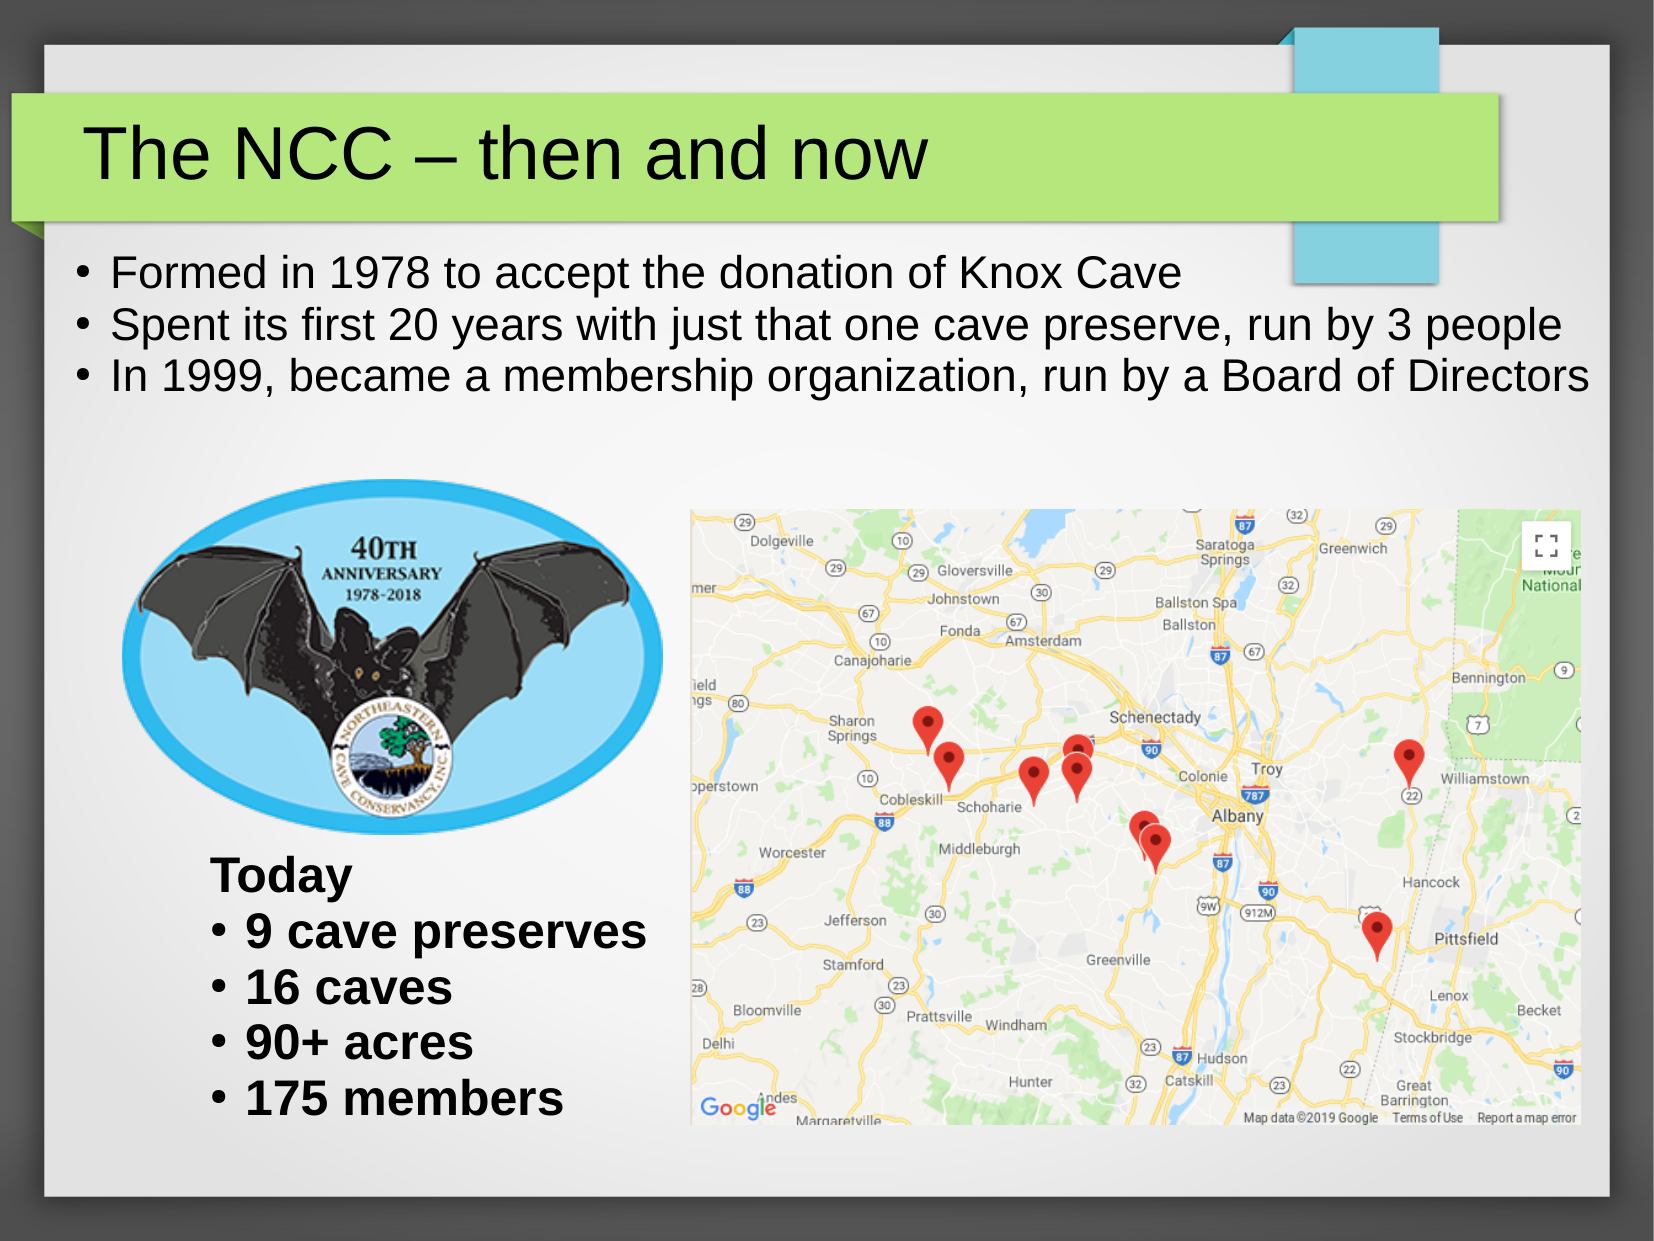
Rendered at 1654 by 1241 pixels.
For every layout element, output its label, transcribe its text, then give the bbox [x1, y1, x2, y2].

picture [0, 0, 1654, 1241]
title The NCC – then and now [82, 94, 1264, 213]
text_box Formed in 1978 to accept the donation of Knox Cave Spent its first 20 years with just that one cave preserve, run by 3 people In 1999, became a membership organization, run by a Board of Directors [60, 240, 1606, 409]
text_box Today 9 cave preserves 16 caves 90+ acres 175 members [195, 840, 663, 1134]
